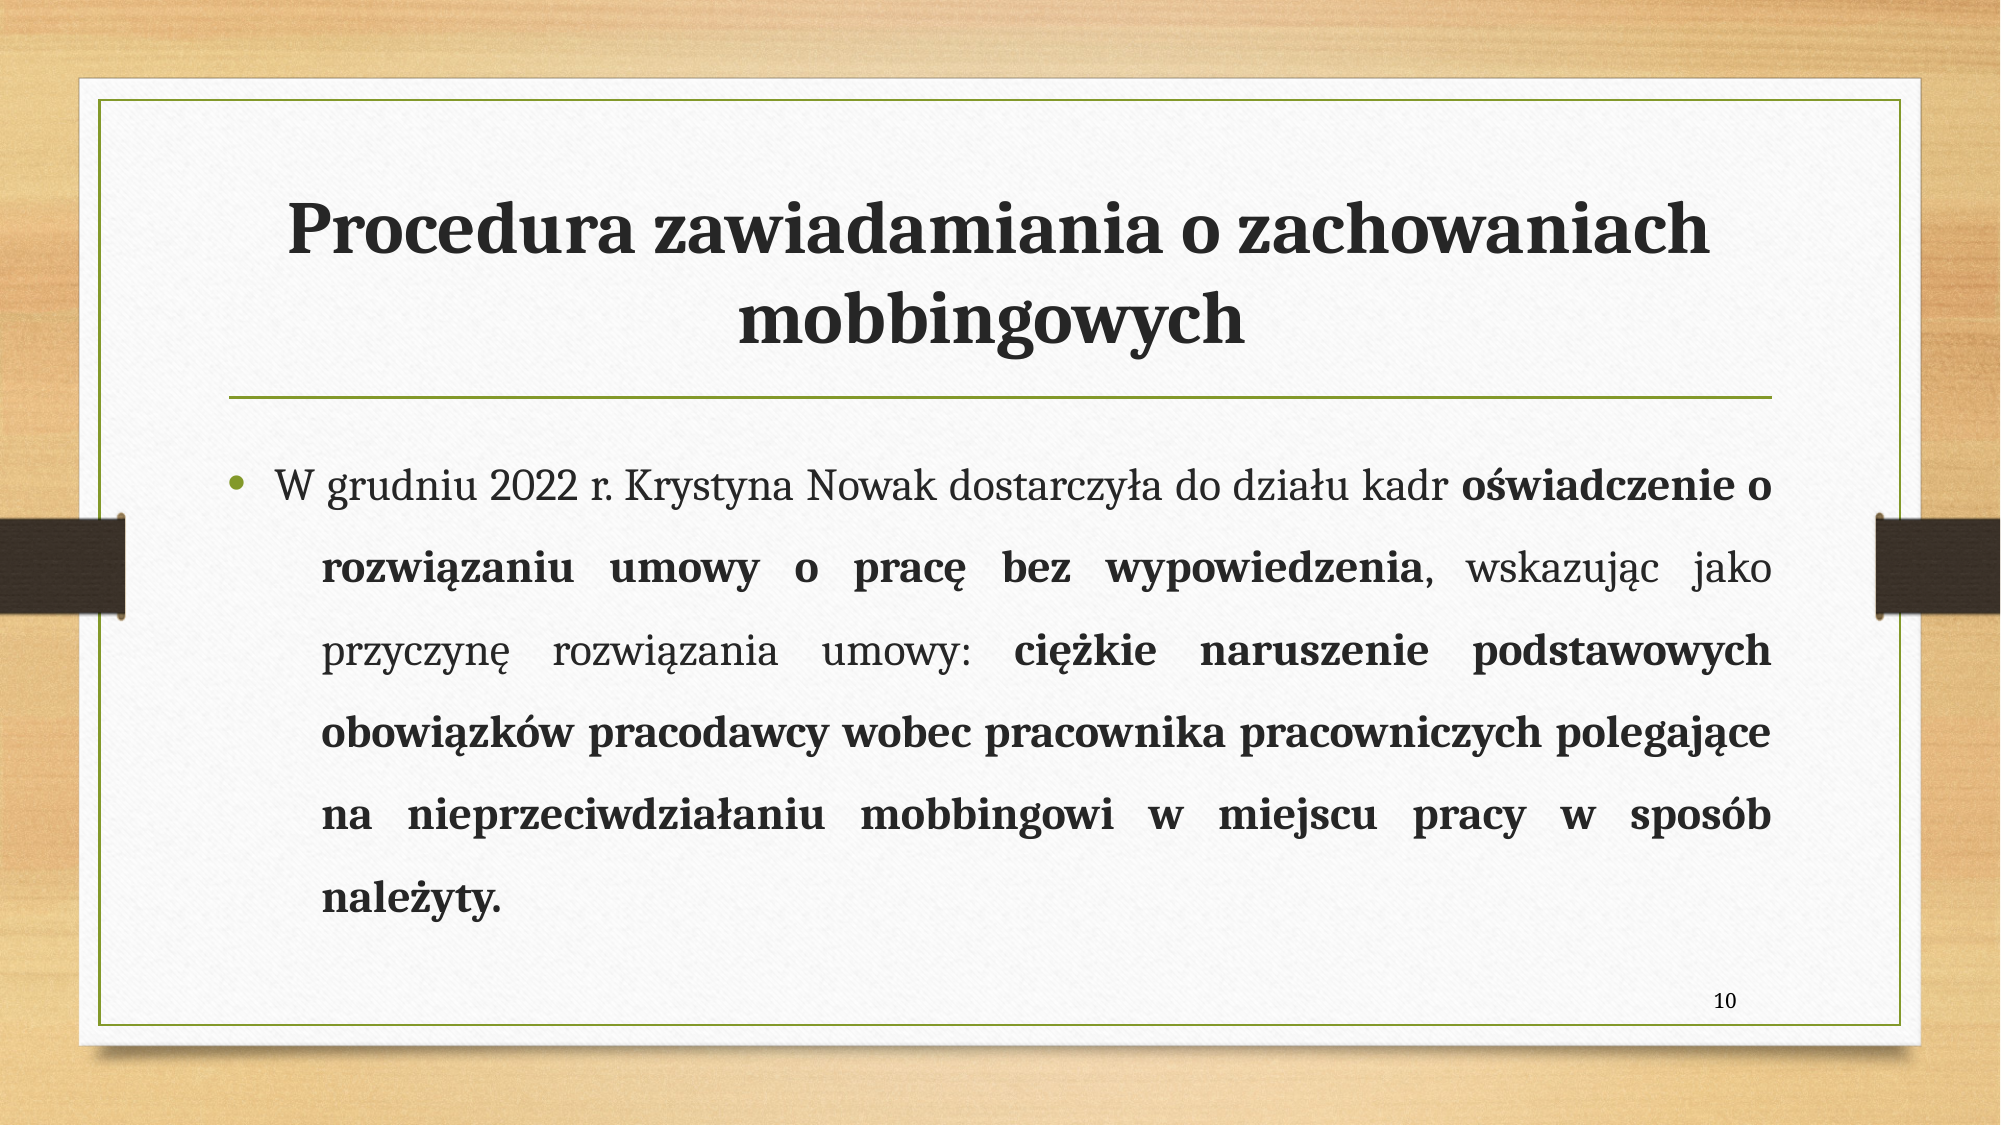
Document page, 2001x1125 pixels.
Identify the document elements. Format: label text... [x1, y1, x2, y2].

title Procedura zawiadamiania o zachowaniach mobbingowych [212, 161, 1788, 376]
text_box [1698, 979, 1788, 1026]
list W grudniu 2022 r. Krystyna Nowak dostarczyła do działu kadr oświadczenie o rozwiązaniu umowy o pracę bez wypowiedzenia, wskazując jako przyczynę rozwiązania umowy: ciężkie naruszenie podstawowych obowiązków pracodawcy wobec pracownika pracowniczych polegające na nieprzeciwdziałaniu mobbingowi w miejscu pracy w sposób należyty. [212, 419, 1788, 964]
